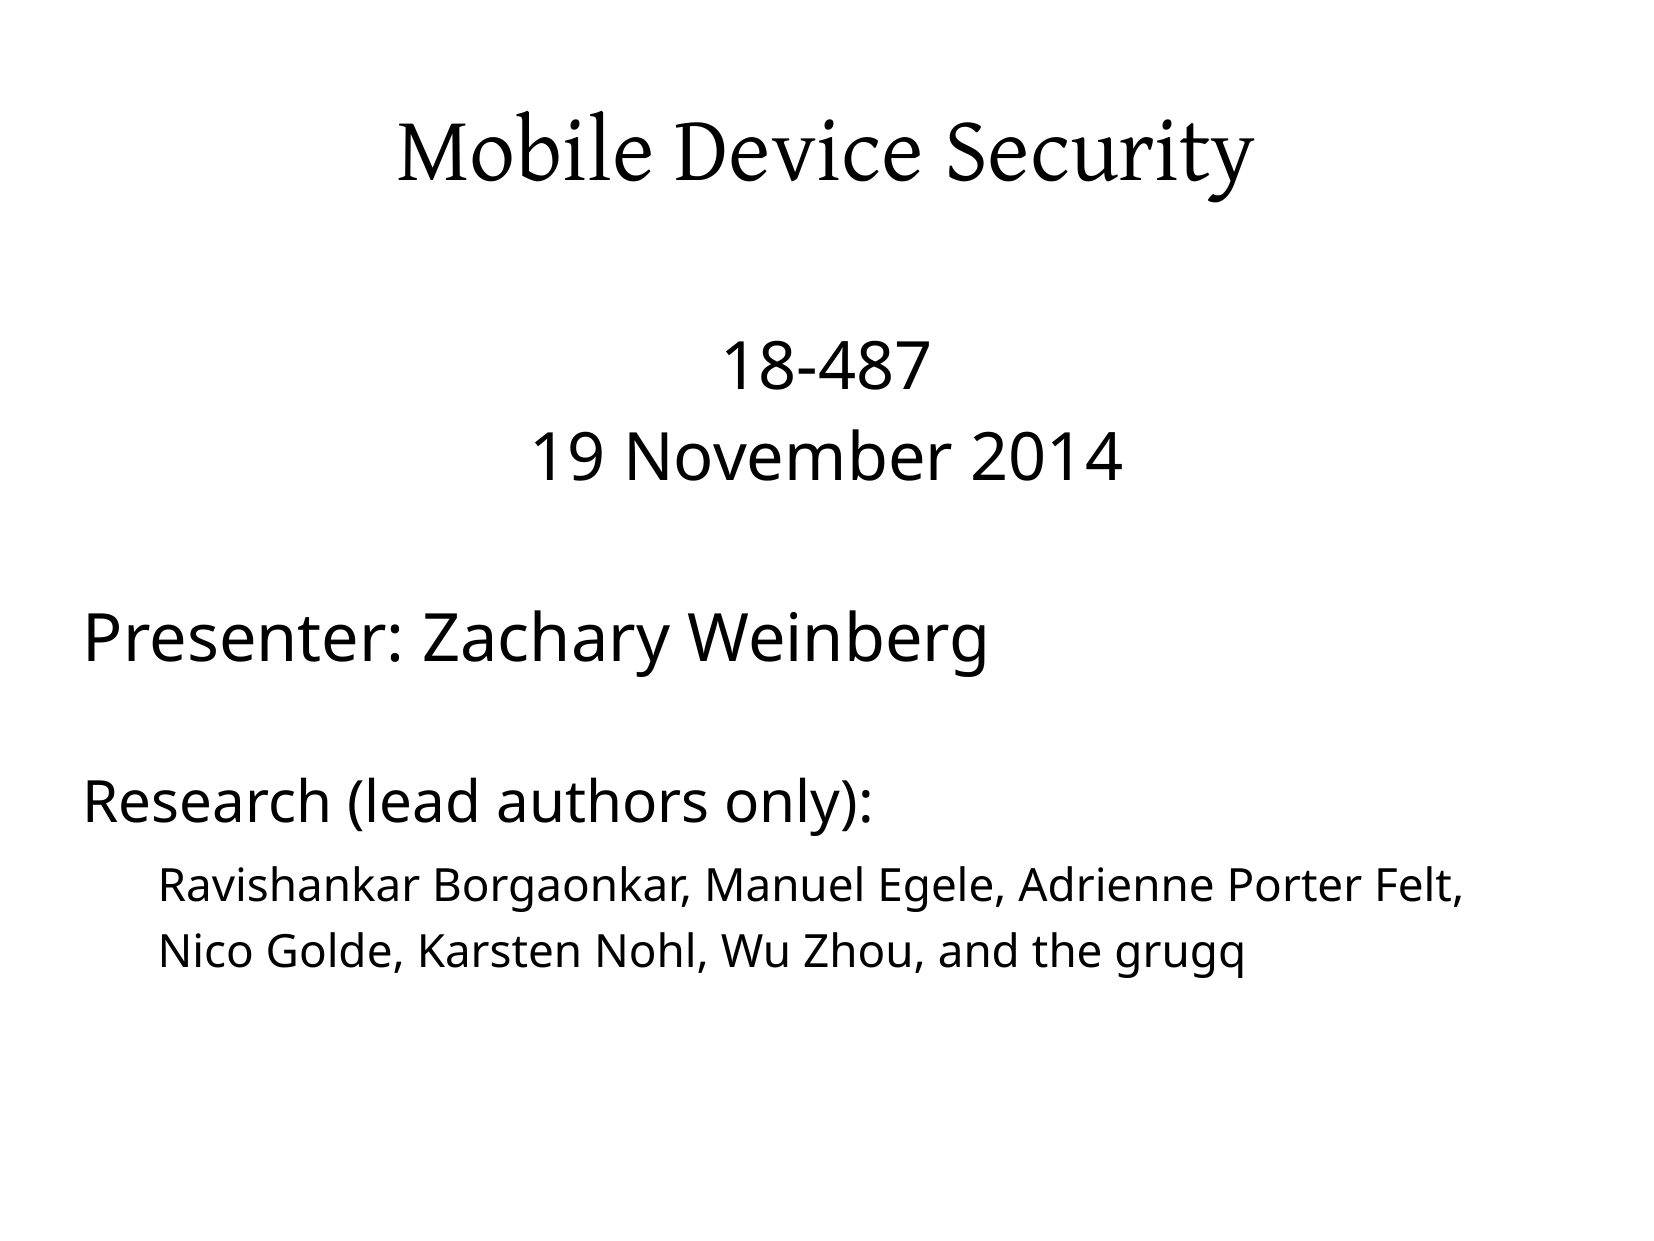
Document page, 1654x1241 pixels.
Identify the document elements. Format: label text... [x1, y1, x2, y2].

title Mobile Device Security [82, 49, 1571, 257]
subtitle 18-487 19 November 2014 Presenter: Zachary Weinberg Research (lead authors only): Ravishankar Borgaonkar, Manuel Egele, Adrienne Porter Felt, Nico Golde, Karsten Nohl, Wu Zhou, and the grugq [82, 290, 1571, 1010]
